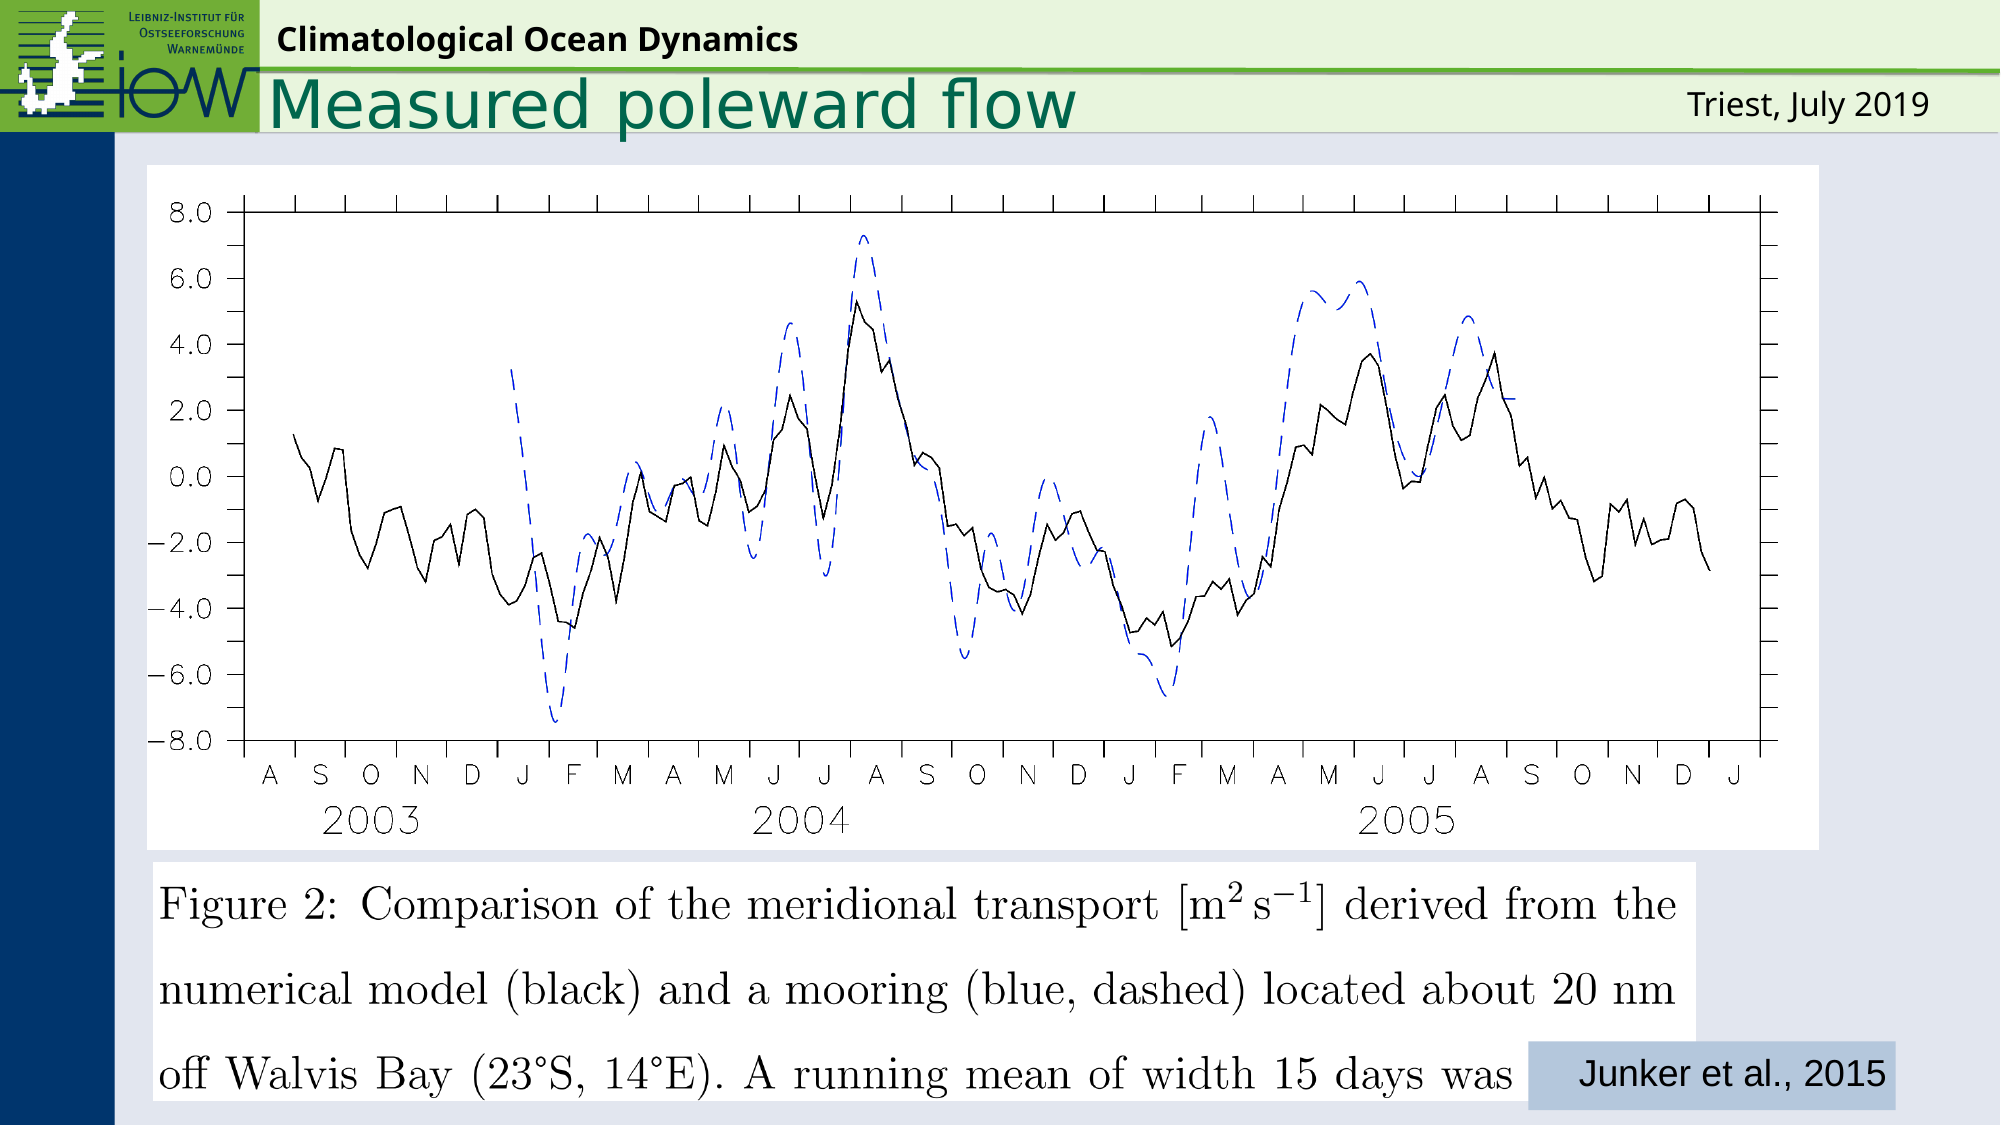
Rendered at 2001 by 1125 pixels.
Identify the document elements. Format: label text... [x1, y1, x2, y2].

text_box Measured poleward flow [252, 59, 1323, 165]
picture [0, 10, 260, 118]
text_box Junker et al., 2015 [1528, 1041, 1896, 1111]
picture [153, 862, 1696, 1101]
picture [147, 165, 1819, 850]
